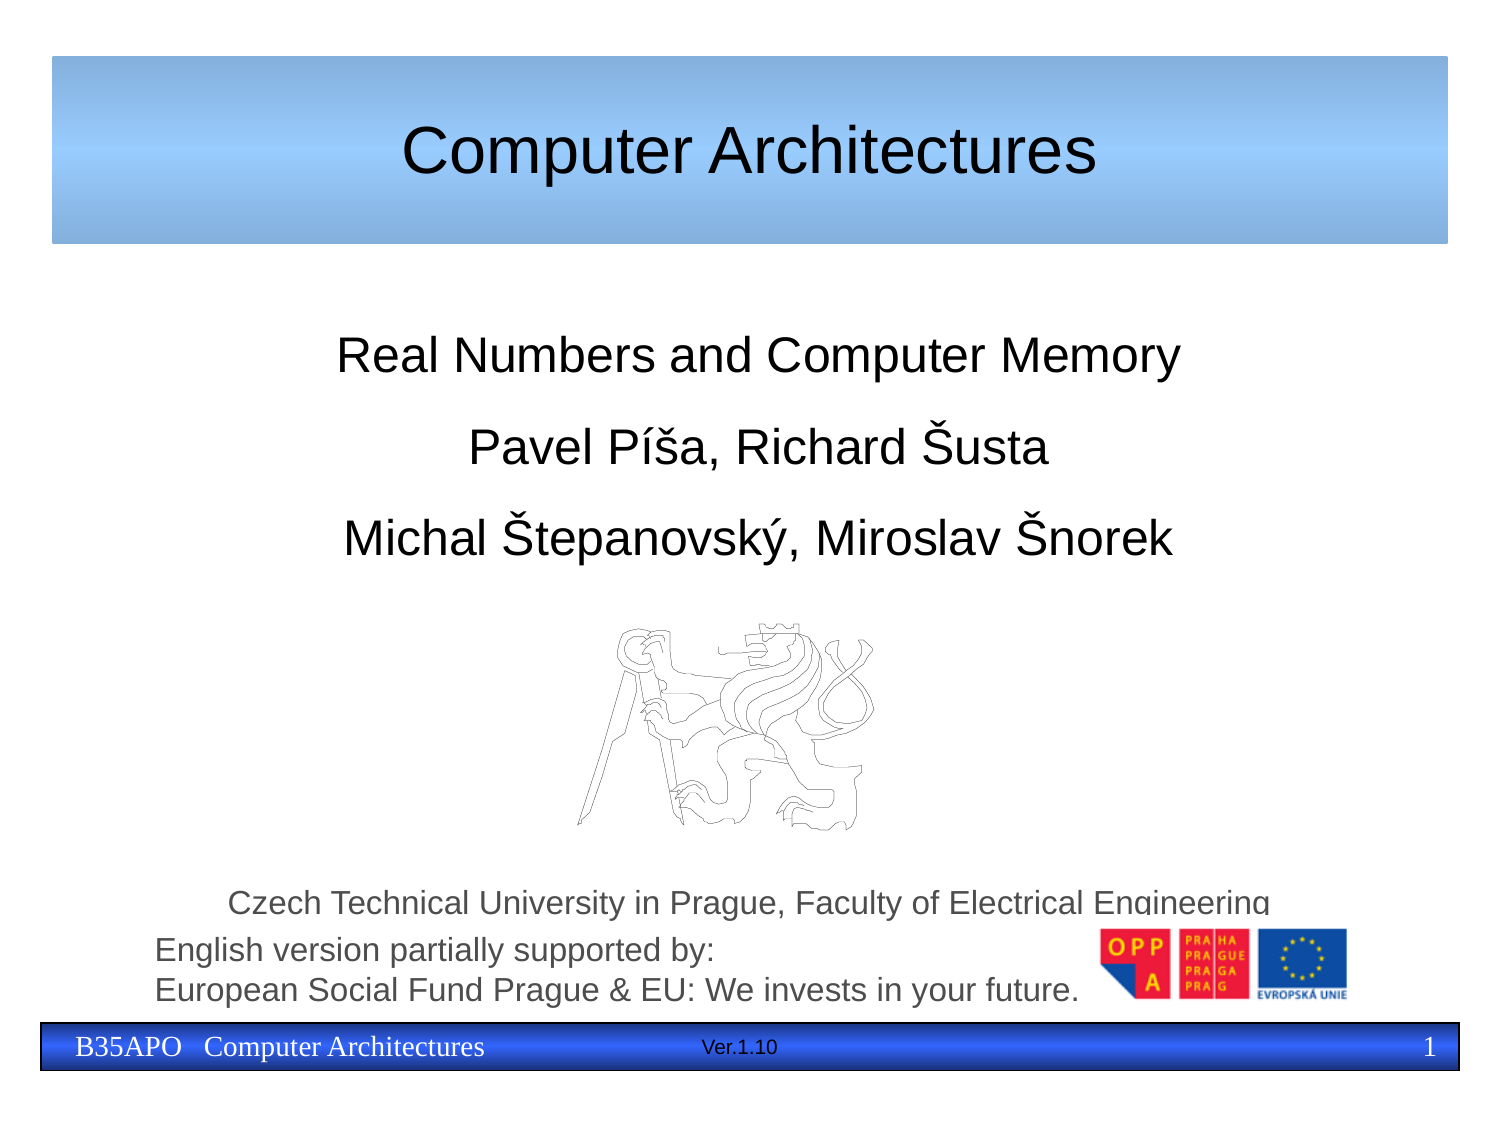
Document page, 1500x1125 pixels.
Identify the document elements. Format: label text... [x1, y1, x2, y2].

chart [574, 620, 879, 837]
text_box Czech Technical University in Prague, Faculty of Electrical Engineering [199, 873, 1301, 920]
picture [1087, 915, 1361, 1013]
title Computer Architectures [52, 56, 1448, 244]
text_box Real Numbers and Computer Memory Pavel Píša, Richard Šusta Michal Štepanovský, Miroslav Šnorek [53, 315, 1447, 574]
text_box English version partially supported by: European Social Fund Prague & EU: We invests in your future. [139, 920, 1140, 1016]
text_box Ver.1.10 [686, 1028, 805, 1065]
